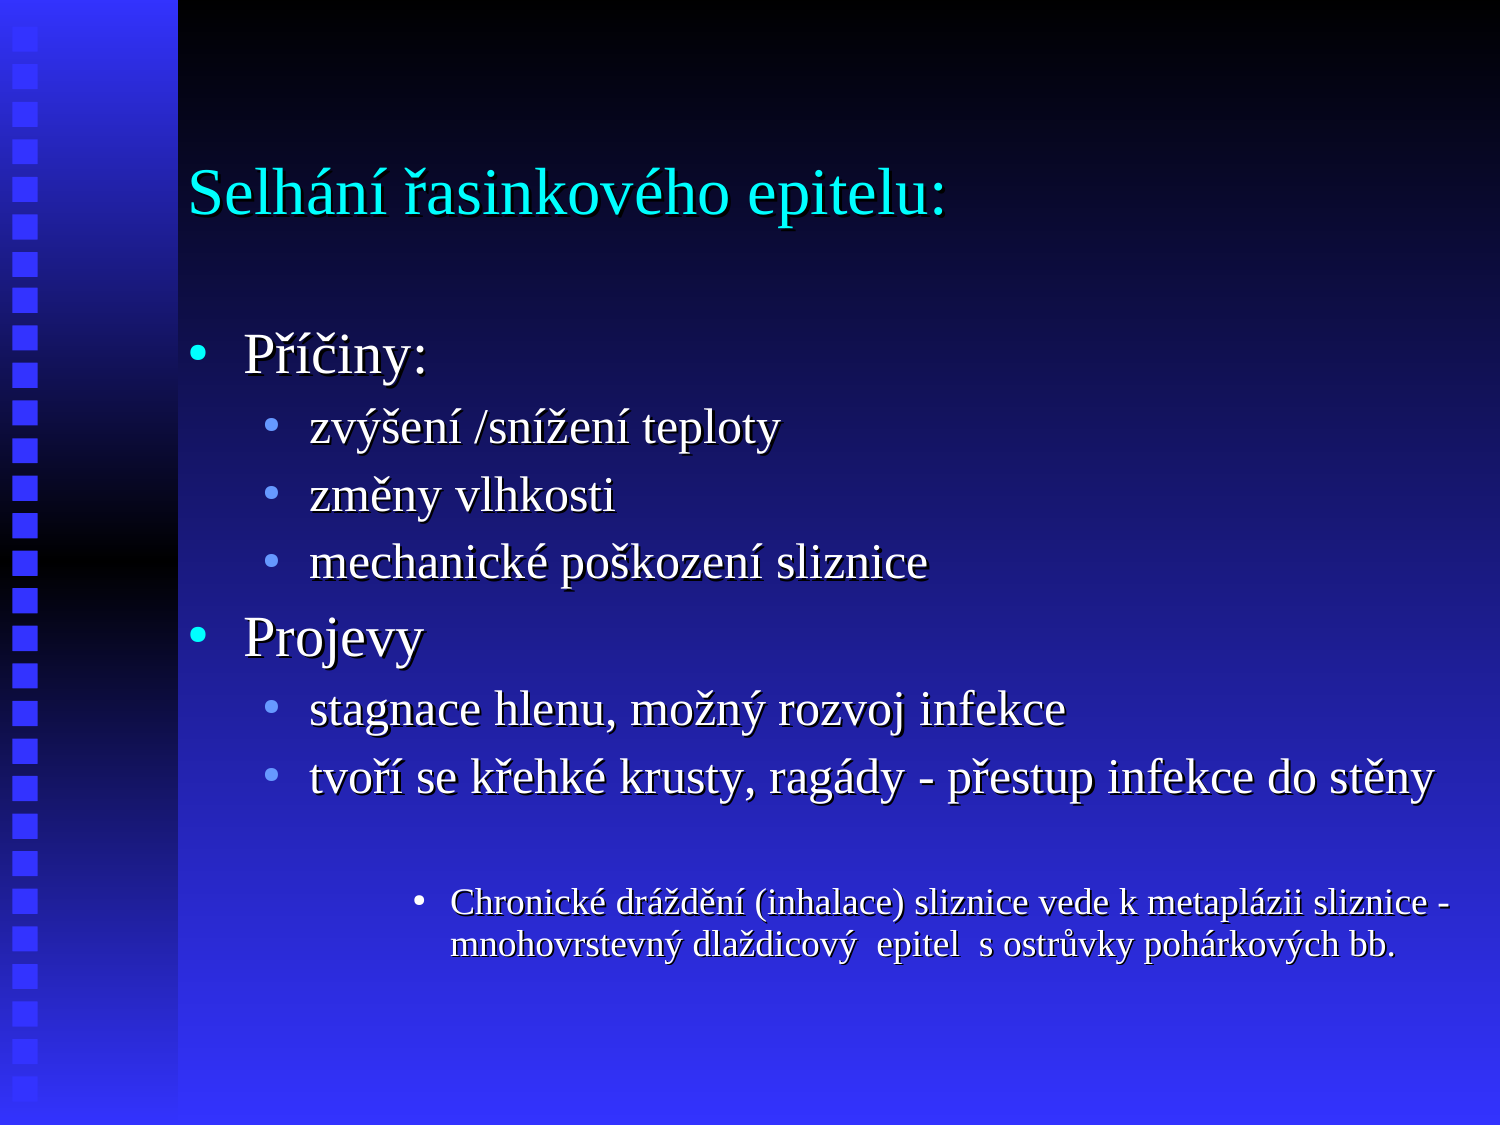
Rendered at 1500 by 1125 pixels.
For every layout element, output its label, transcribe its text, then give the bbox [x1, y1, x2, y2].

list Příčiny: zvýšení /snížení teploty změny vlhkosti mechanické poškození sliznice Projevy stagnace hlenu, možný rozvoj infekce tvoří se křehké krusty, ragády - přestup infekce do stěny Chronické dráždění (inhalace) sliznice vede k metaplázii sliznice - mnohovrstevný dlaždicový epitel s ostrůvky pohárkových bb. [187, 324, 1463, 1002]
title Selhání řasinkového epitelu: [187, 99, 1463, 288]
